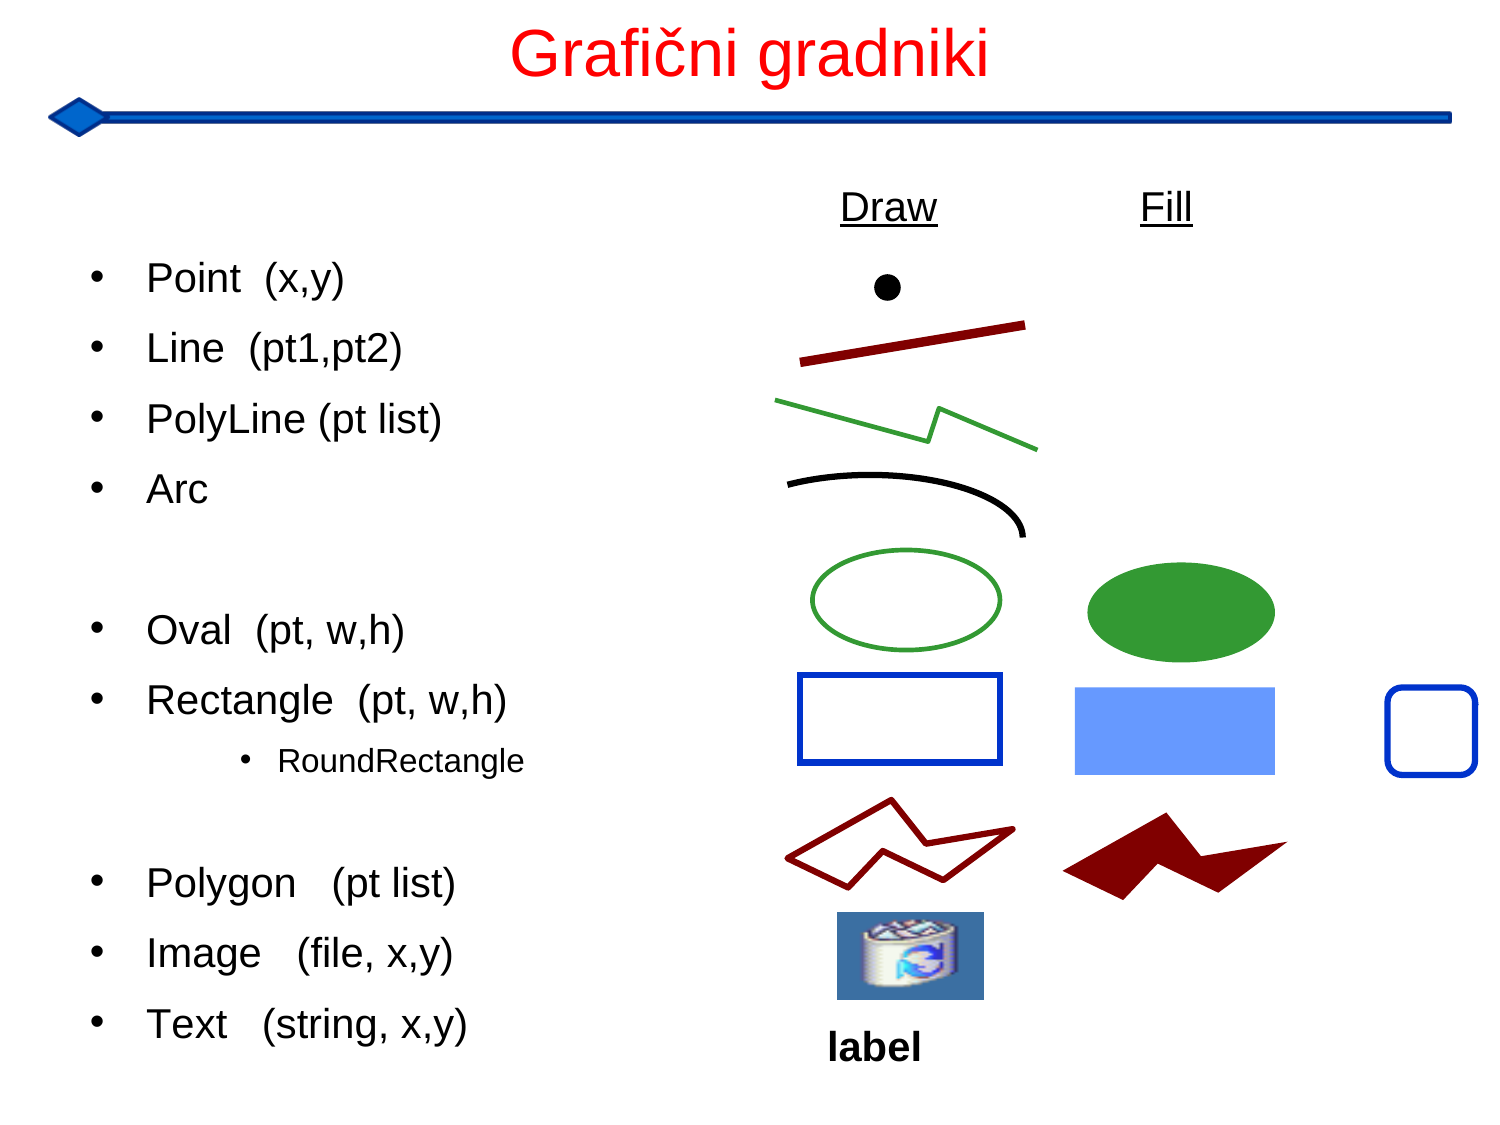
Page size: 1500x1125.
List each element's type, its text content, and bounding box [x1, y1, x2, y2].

text_box Draw Fill Point (x,y) Line (pt1,pt2) PolyLine (pt list) Arc Oval (pt, w,h) Rectangle (pt, w,h) RoundRectangle Polygon (pt list) Image (file, x,y) Text (string, x,y) [75, 162, 1500, 1125]
picture [48, 100, 1452, 137]
title Grafični gradniki [12, 0, 1488, 100]
